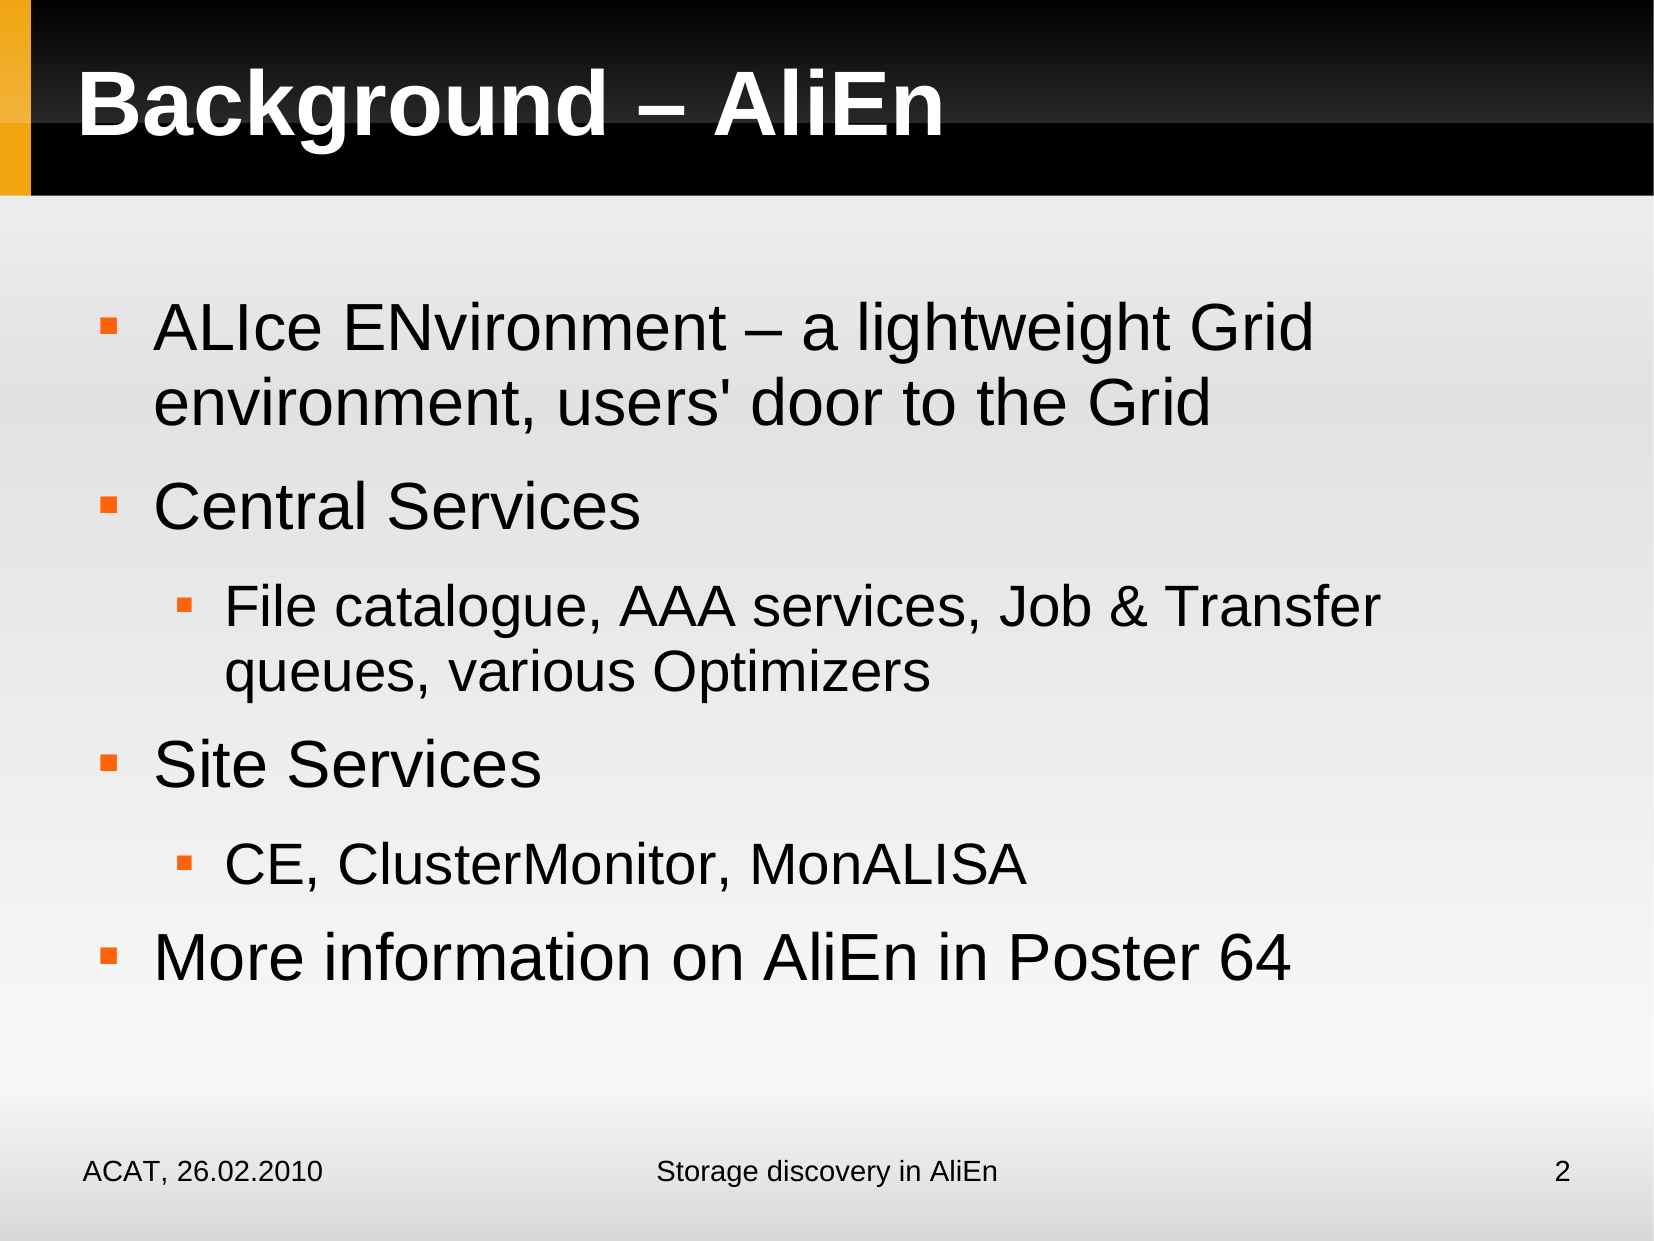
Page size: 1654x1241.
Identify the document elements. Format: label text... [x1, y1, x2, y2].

picture [0, 0, 1654, 1241]
list ALIce ENvironment – a lightweight Grid environment, users' door to the Grid Central Services File catalogue, AAA services, Job & Transfer queues, various Optimizers Site Services CE, ClusterMonitor, MonALISA More information on AliEn in Poster 64 [82, 290, 1571, 1109]
title Background – AliEn [76, 0, 1565, 208]
